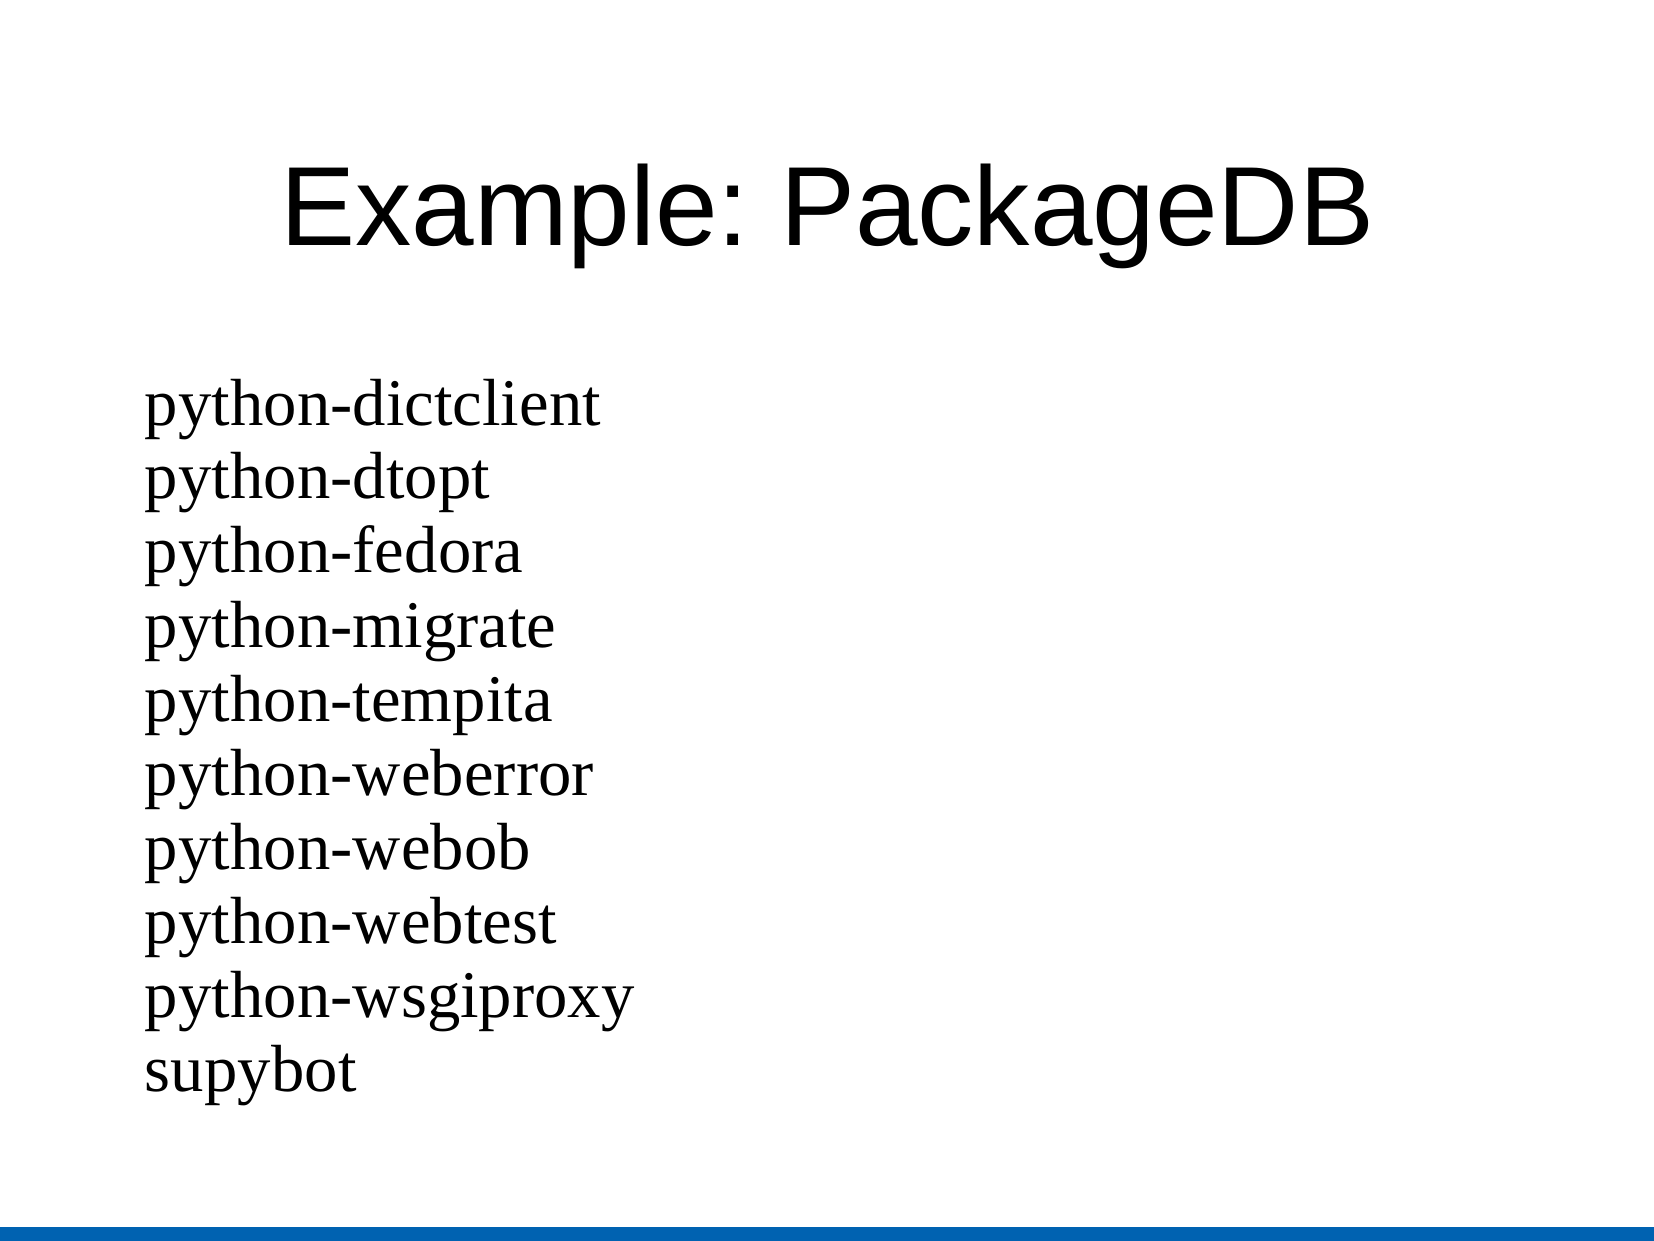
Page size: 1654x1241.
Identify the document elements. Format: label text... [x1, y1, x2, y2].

subtitle python-dictclient python-dtopt python-fedora python-migrate python-tempita python-weberror python-webob python-webtest python-wsgiproxy supybot [121, 331, 1533, 1140]
title Example: PackageDB [121, 102, 1533, 311]
